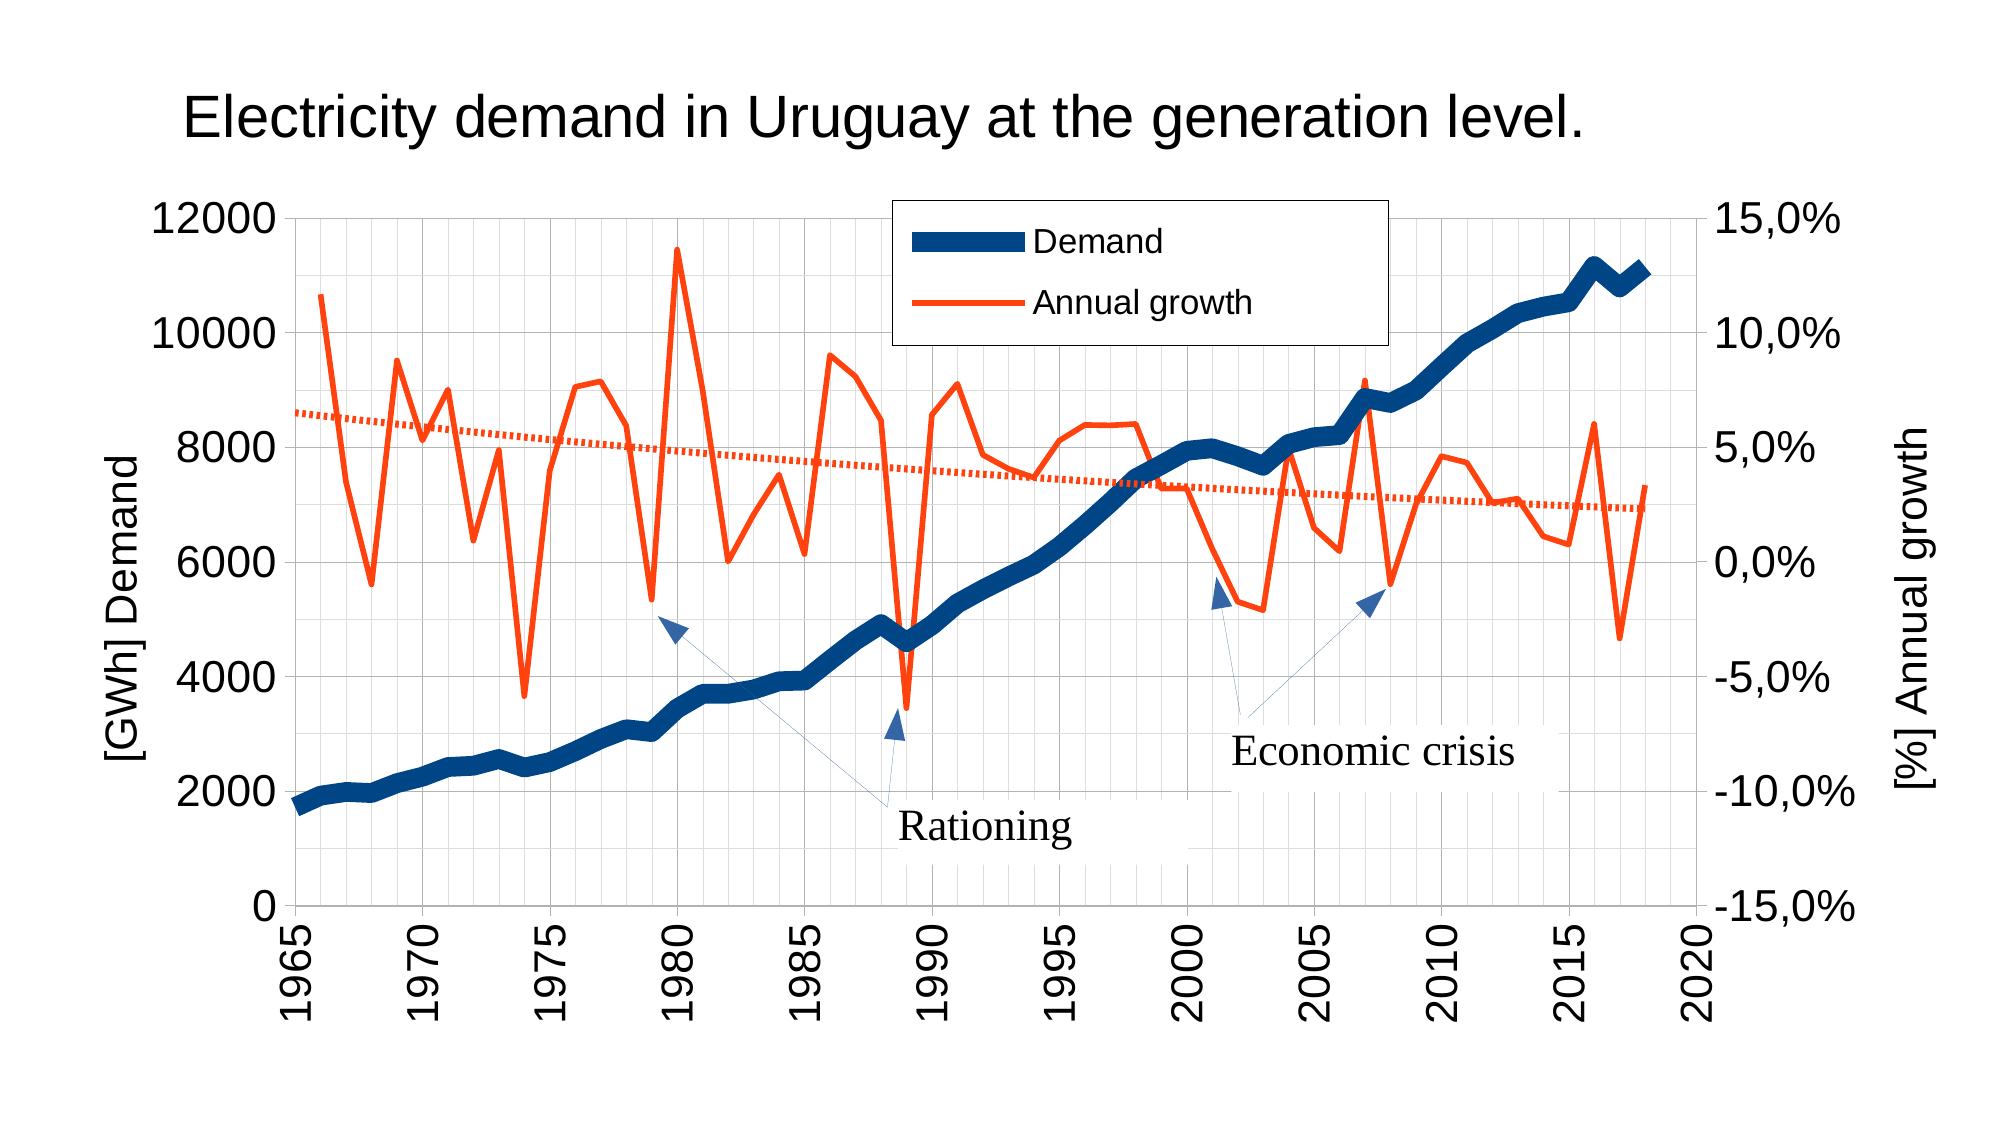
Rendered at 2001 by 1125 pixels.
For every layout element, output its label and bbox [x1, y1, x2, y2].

picture [82, 48, 1950, 1063]
